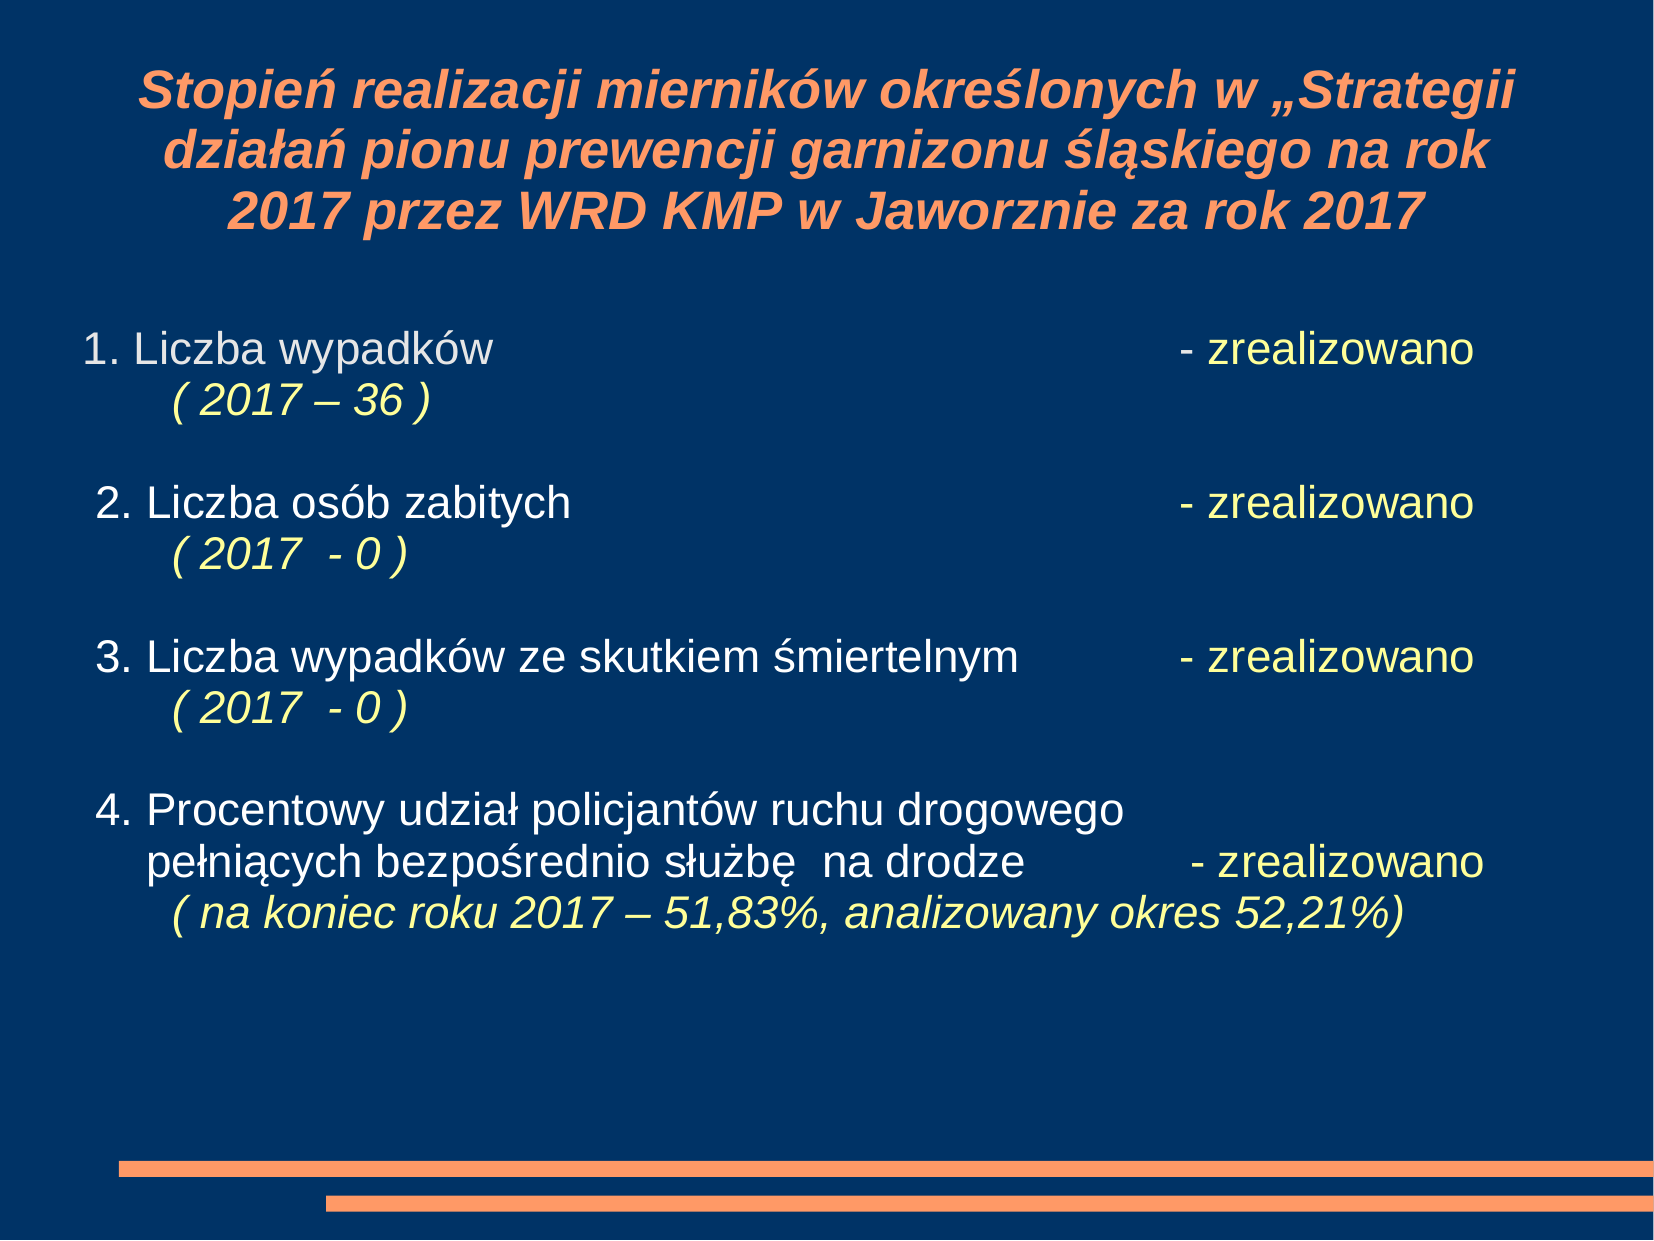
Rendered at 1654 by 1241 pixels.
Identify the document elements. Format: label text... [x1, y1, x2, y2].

list 1. Liczba wypadków - zrealizowano ( 2017 – 36 ) 2. Liczba osób zabitych - zrealizowano ( 2017 - 0 ) 3. Liczba wypadków ze skutkiem śmiertelnym - zrealizowano ( 2017 - 0 ) 4. Procentowy udział policjantów ruchu drogowego pełniących bezpośrednio służbę na drodze - zrealizowano ( na koniec roku 2017 – 51,83%, analizowany okres 52,21%) [82, 271, 1571, 1209]
title Stopień realizacji mierników określonych w „Strategii działań pionu prewencji garnizonu śląskiego na rok 2017 przez WRD KMP w Jaworznie za rok 2017 [121, 46, 1534, 254]
